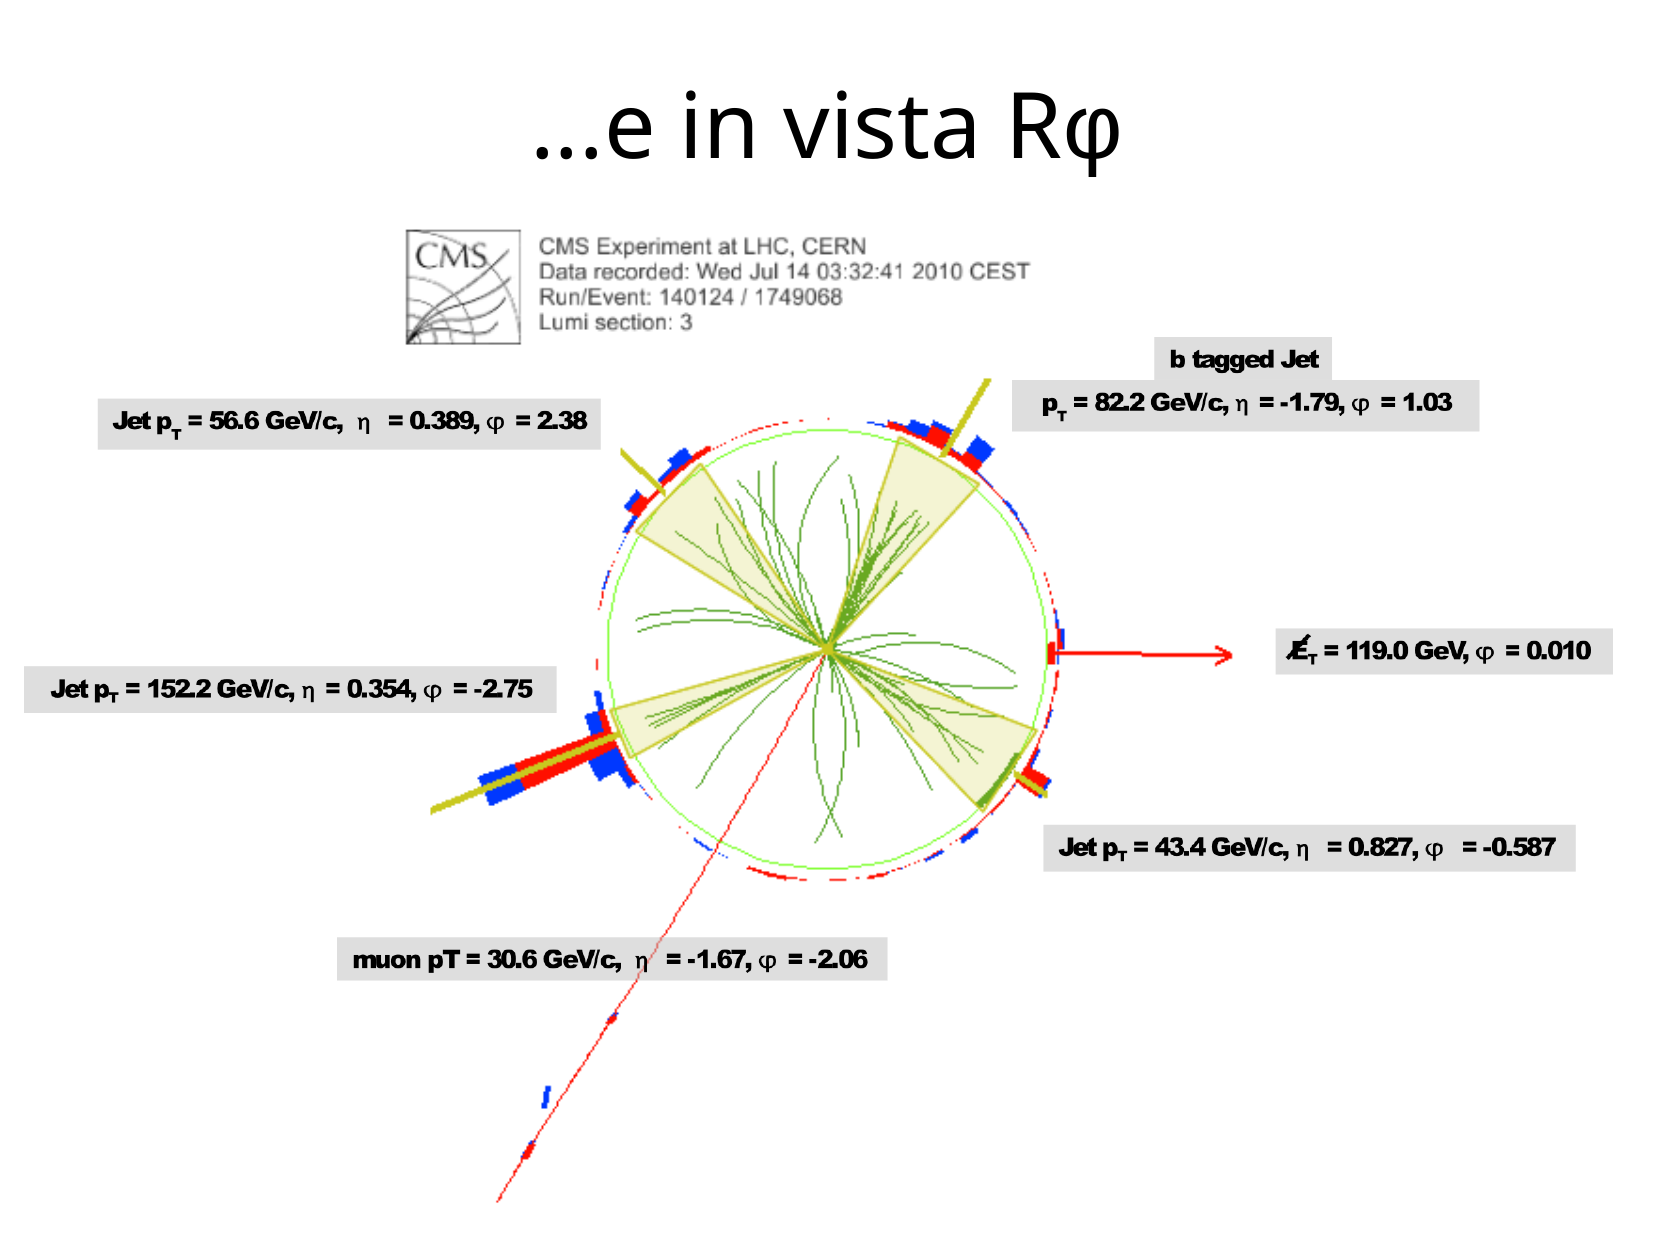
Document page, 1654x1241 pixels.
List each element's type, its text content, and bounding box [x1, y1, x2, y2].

picture [1275, 628, 1613, 676]
title ...e in vista Rφ [82, 19, 1571, 227]
picture [24, 227, 1576, 1235]
